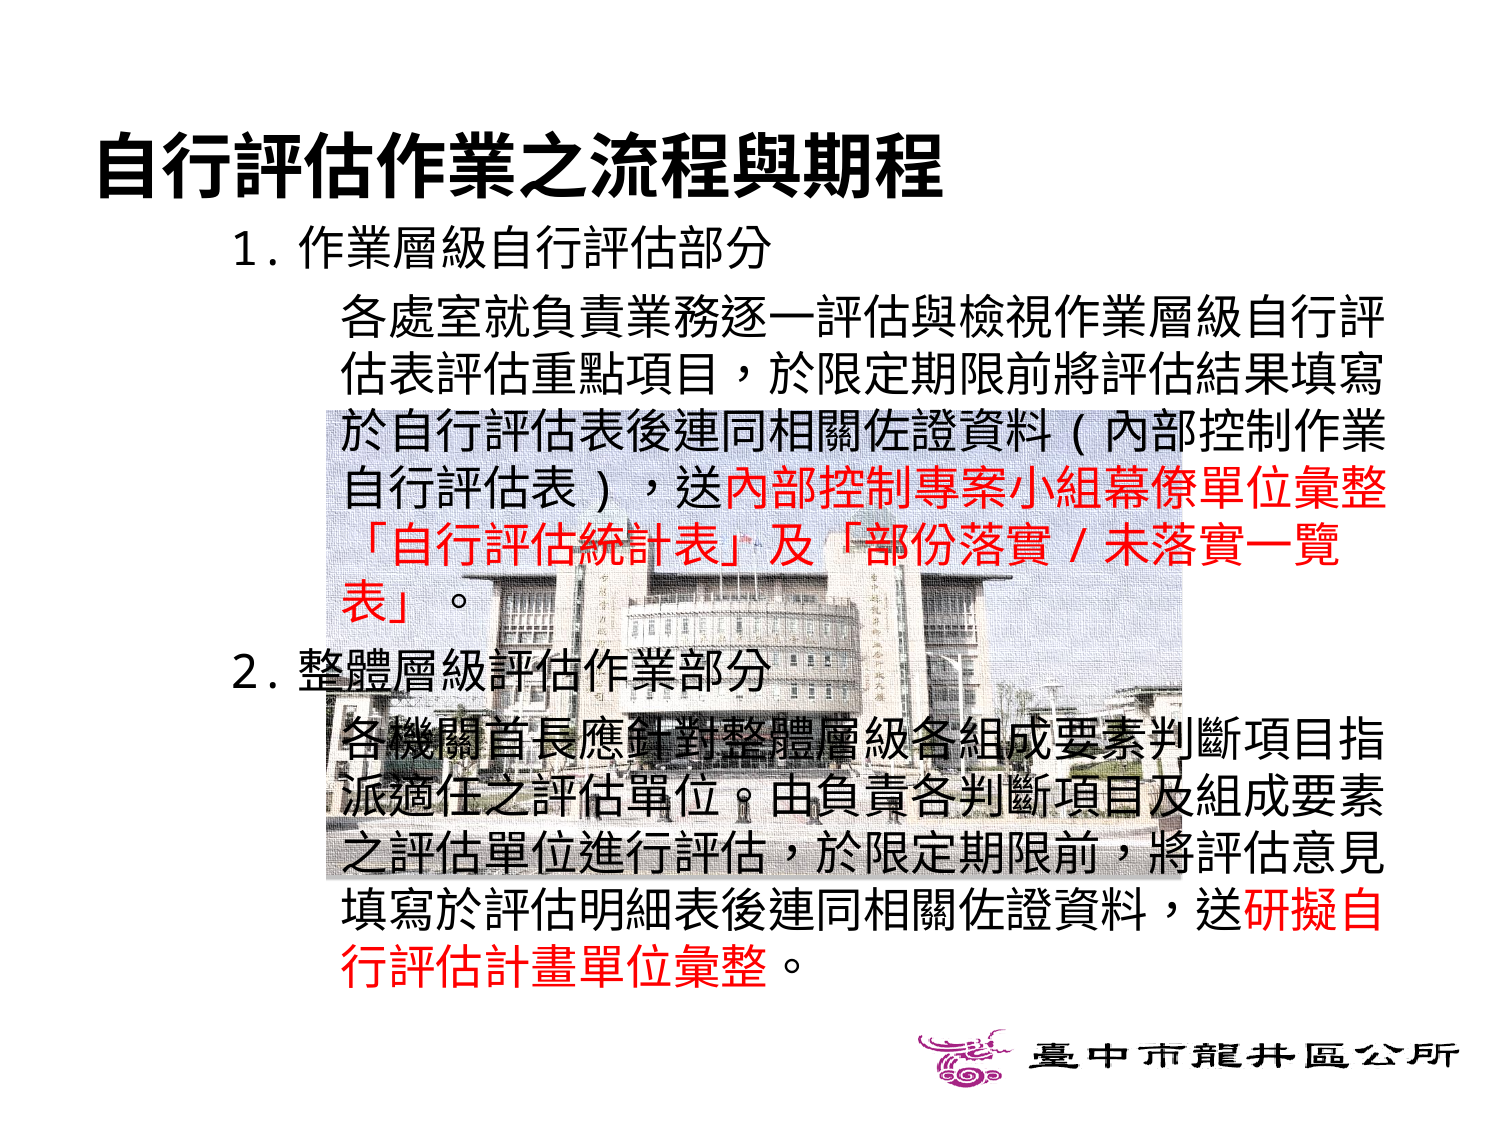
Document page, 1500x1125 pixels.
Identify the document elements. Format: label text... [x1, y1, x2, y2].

list 自行評估作業之流程與期程 1.作業層級自行評估部分 各處室就負責業務逐一評估與檢視作業層級自行評估表評估重點項目，於限定期限前將評估結果填寫於自行評估表後連同相關佐證資料(內部控制作業自行評估表)，送內部控制專案小組幕僚單位彙整「自行評估統計表」及「部份落實/未落實一覽表」。 2.整體層級評估作業部分 各機關首長應針對整體層級各組成要素判斷項目指派適任之評估單位。由負責各判斷項目及組成要素之評估單位進行評估，於限定期限前，將評估意見填寫於評估明細表後連同相關佐證資料，送研擬自行評估計畫單位彙整。 [75, 113, 1426, 1005]
